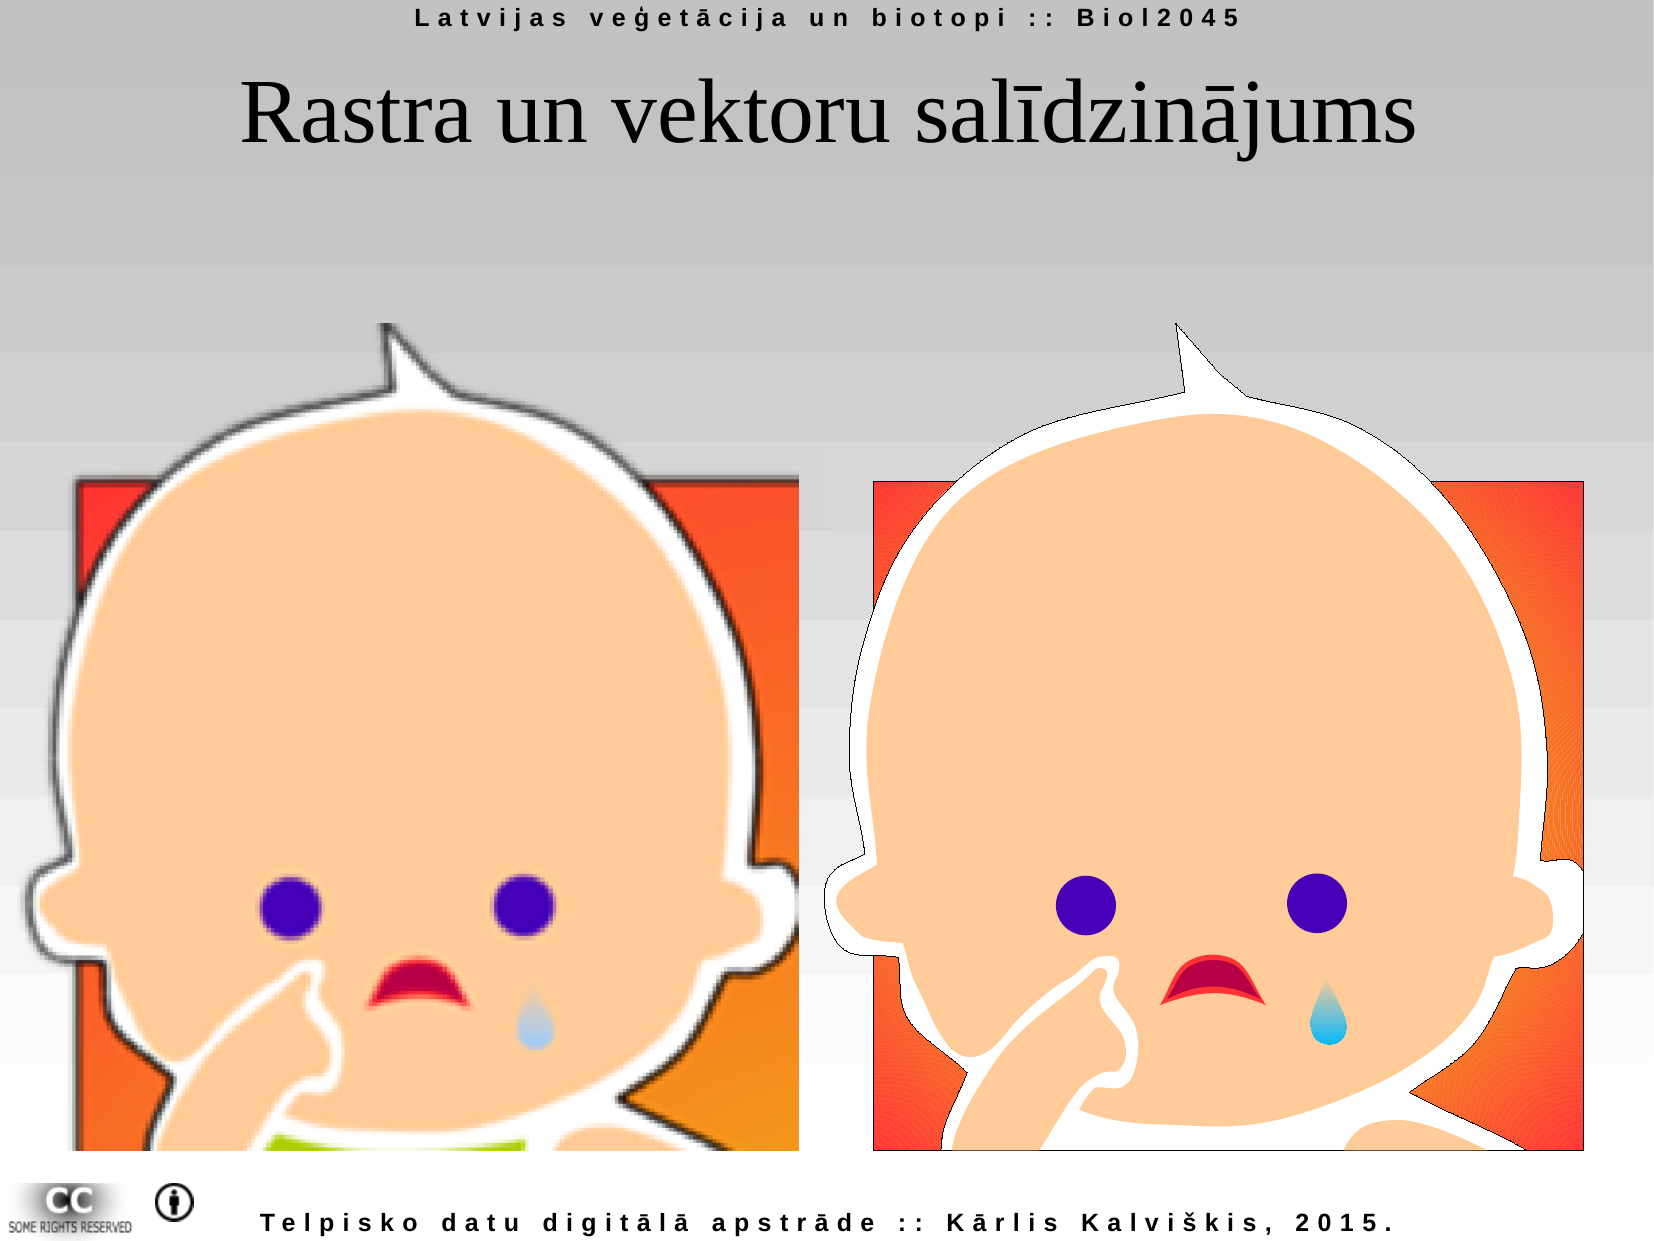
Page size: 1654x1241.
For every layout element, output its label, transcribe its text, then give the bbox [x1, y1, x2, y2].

text_box [824, 323, 1584, 1151]
title Rastra un vektoru salīdzinājums [34, 61, 1626, 296]
picture [0, 0, 1654, 1241]
